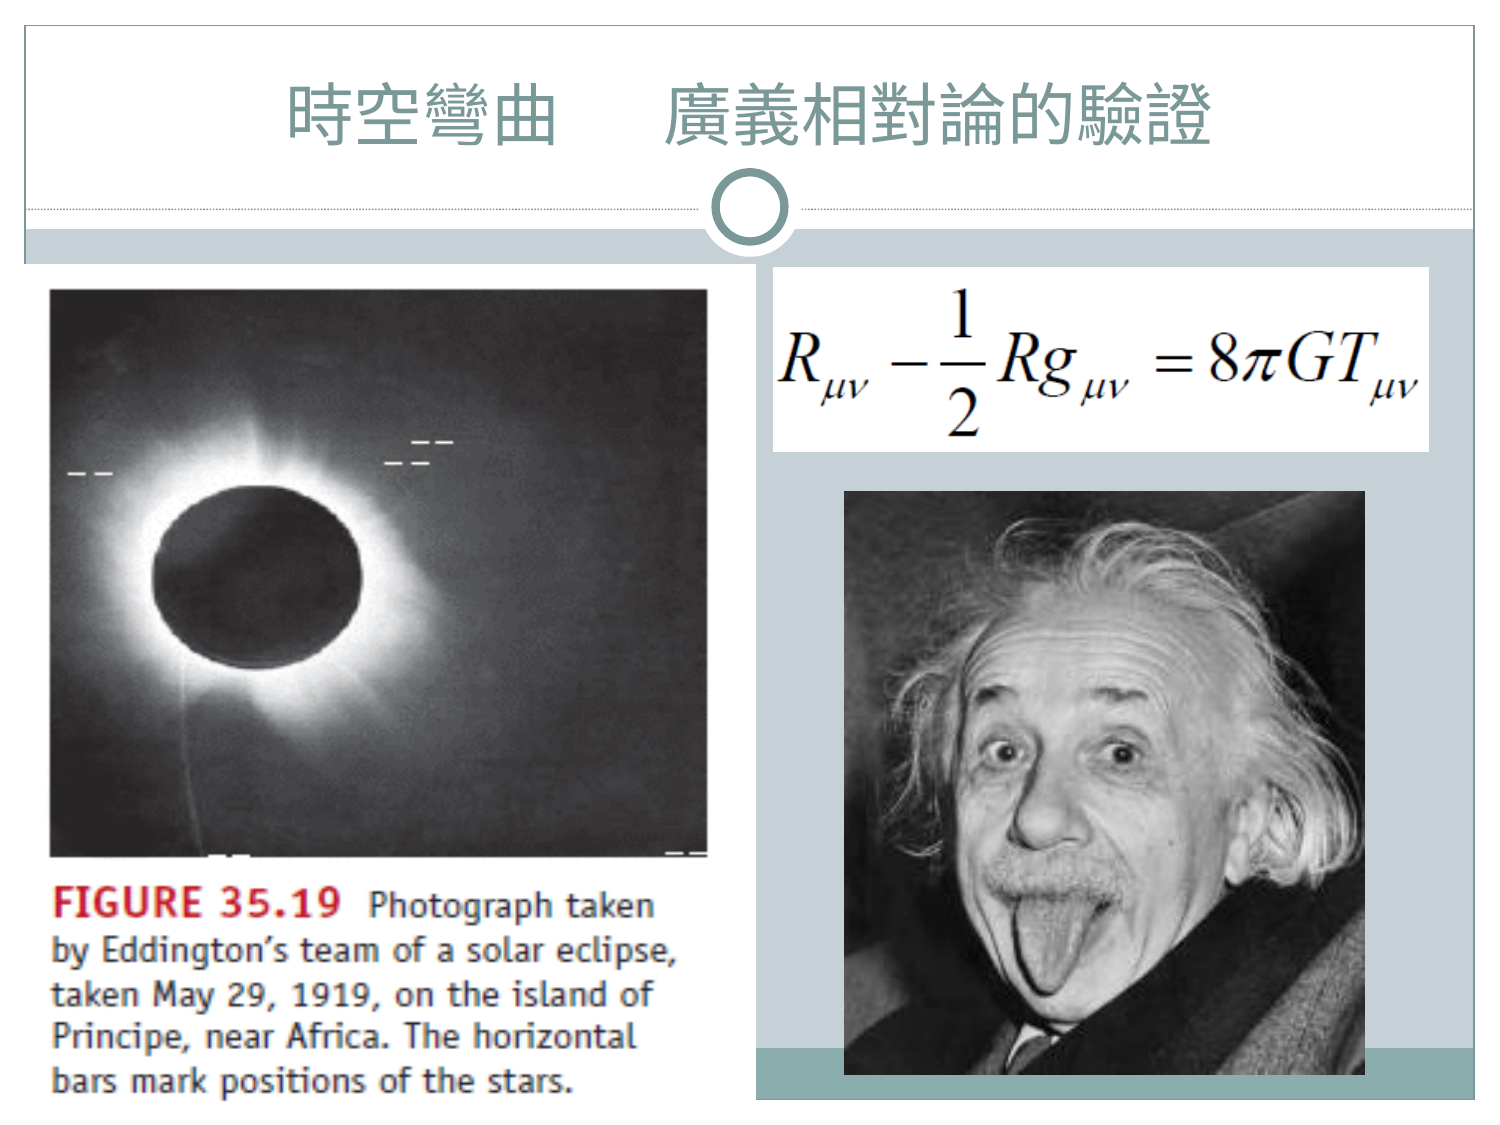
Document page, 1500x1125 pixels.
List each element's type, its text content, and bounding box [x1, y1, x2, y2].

picture [844, 491, 1365, 1075]
picture [773, 267, 1429, 452]
title 時空彎曲 廣義相對論的驗證 [49, 37, 1450, 162]
picture [0, 264, 756, 1125]
